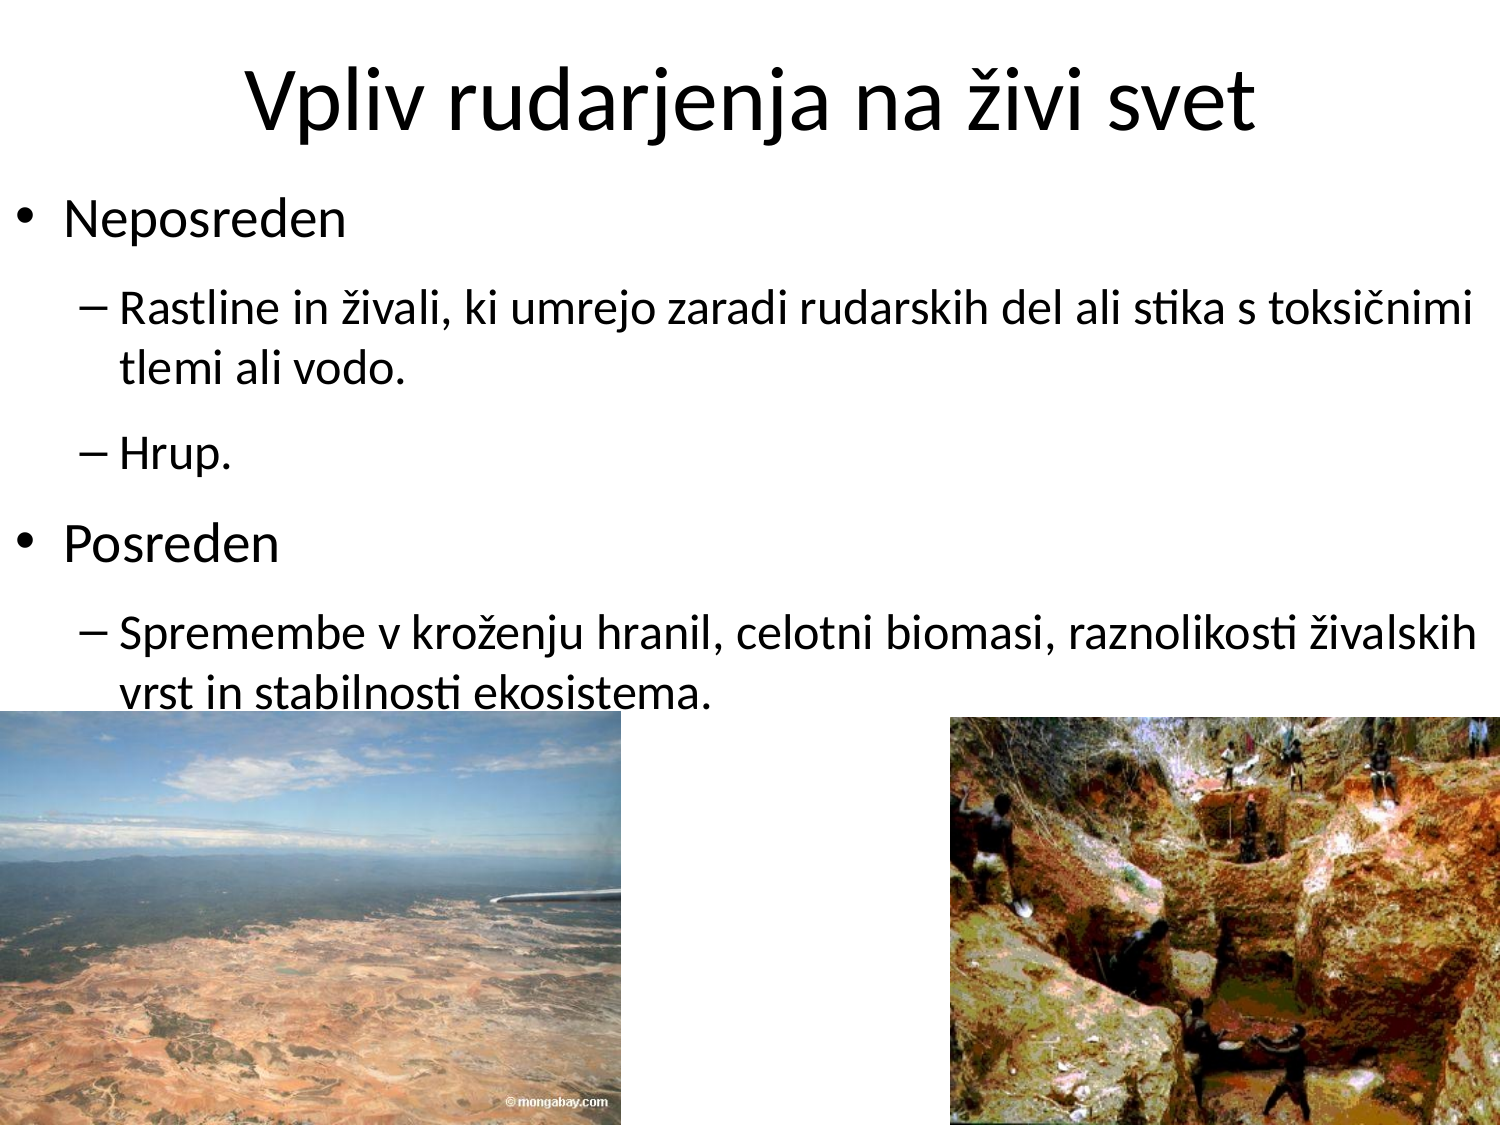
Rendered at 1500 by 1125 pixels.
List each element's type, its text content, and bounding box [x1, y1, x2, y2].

title Vpliv rudarjenja na živi svet [76, 0, 1427, 172]
list Neposreden Rastline in živali, ki umrejo zaradi rudarskih del ali stika s toksičnimi tlemi ali vodo. Hrup. Posreden Spremembe v kroženju hranil, celotni biomasi, raznolikosti živalskih vrst in stabilnosti ekosistema. [0, 172, 1500, 728]
picture [0, 711, 621, 1125]
picture [950, 717, 1500, 1125]
